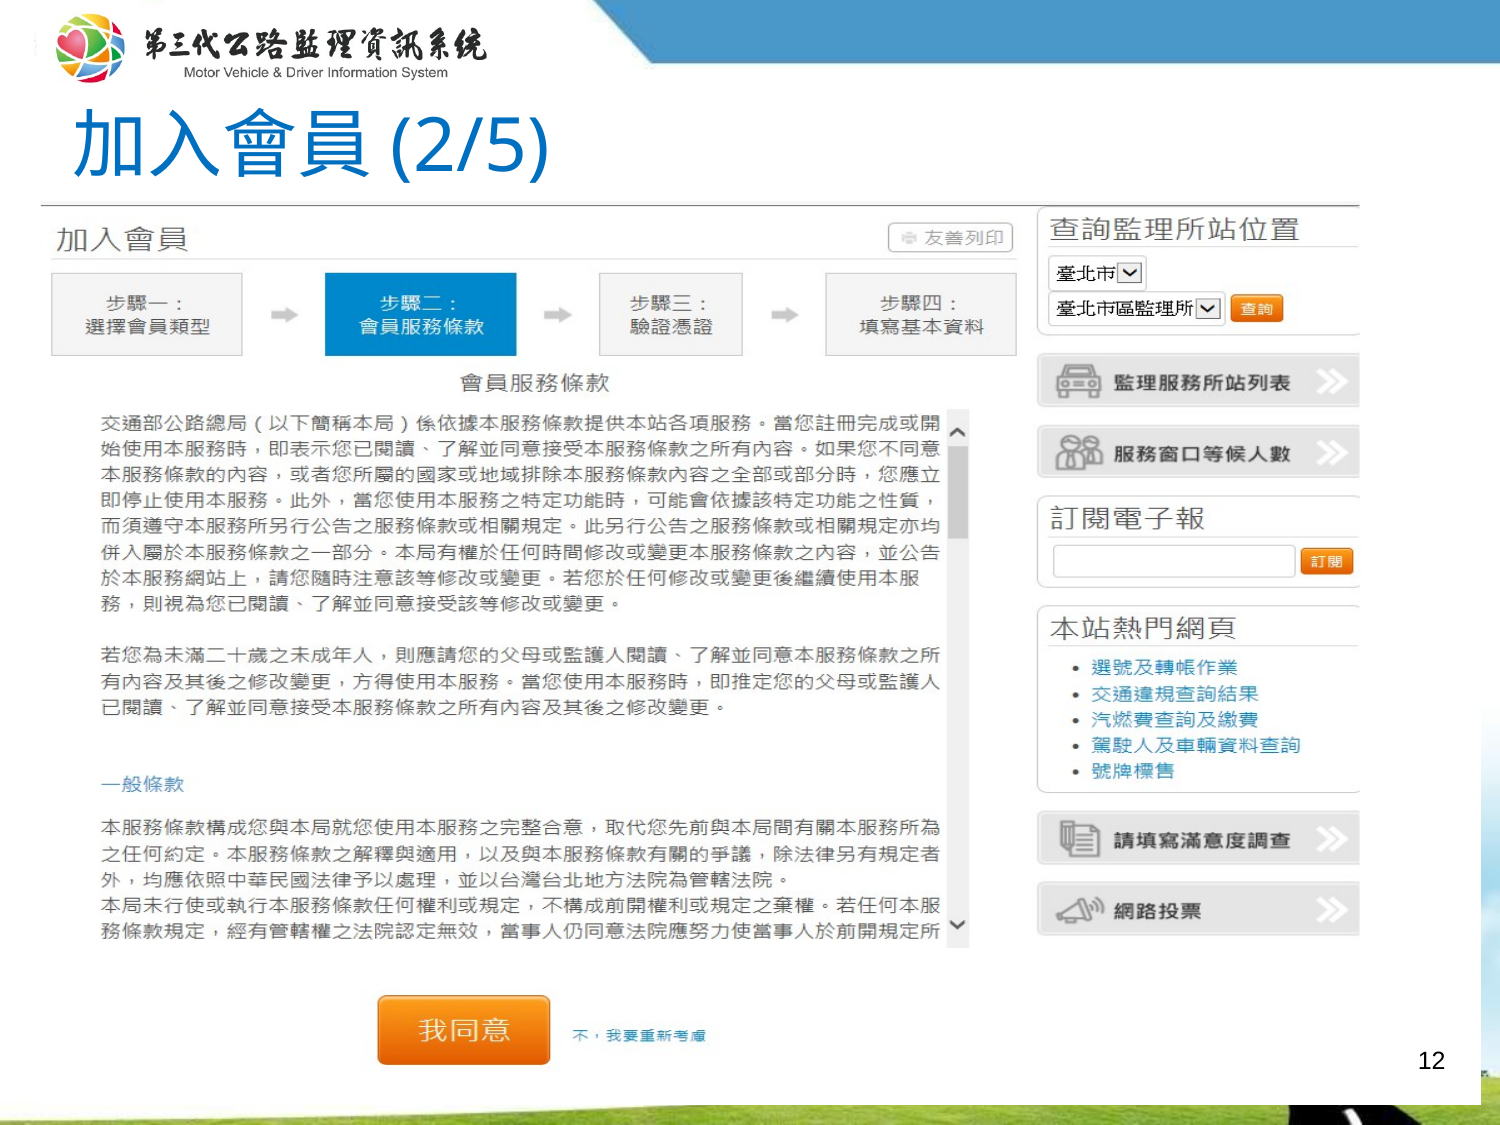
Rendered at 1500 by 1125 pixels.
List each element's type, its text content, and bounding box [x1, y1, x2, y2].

text_box [41, 202, 1481, 1125]
text_box 加入會員(2/5) [70, 94, 718, 202]
